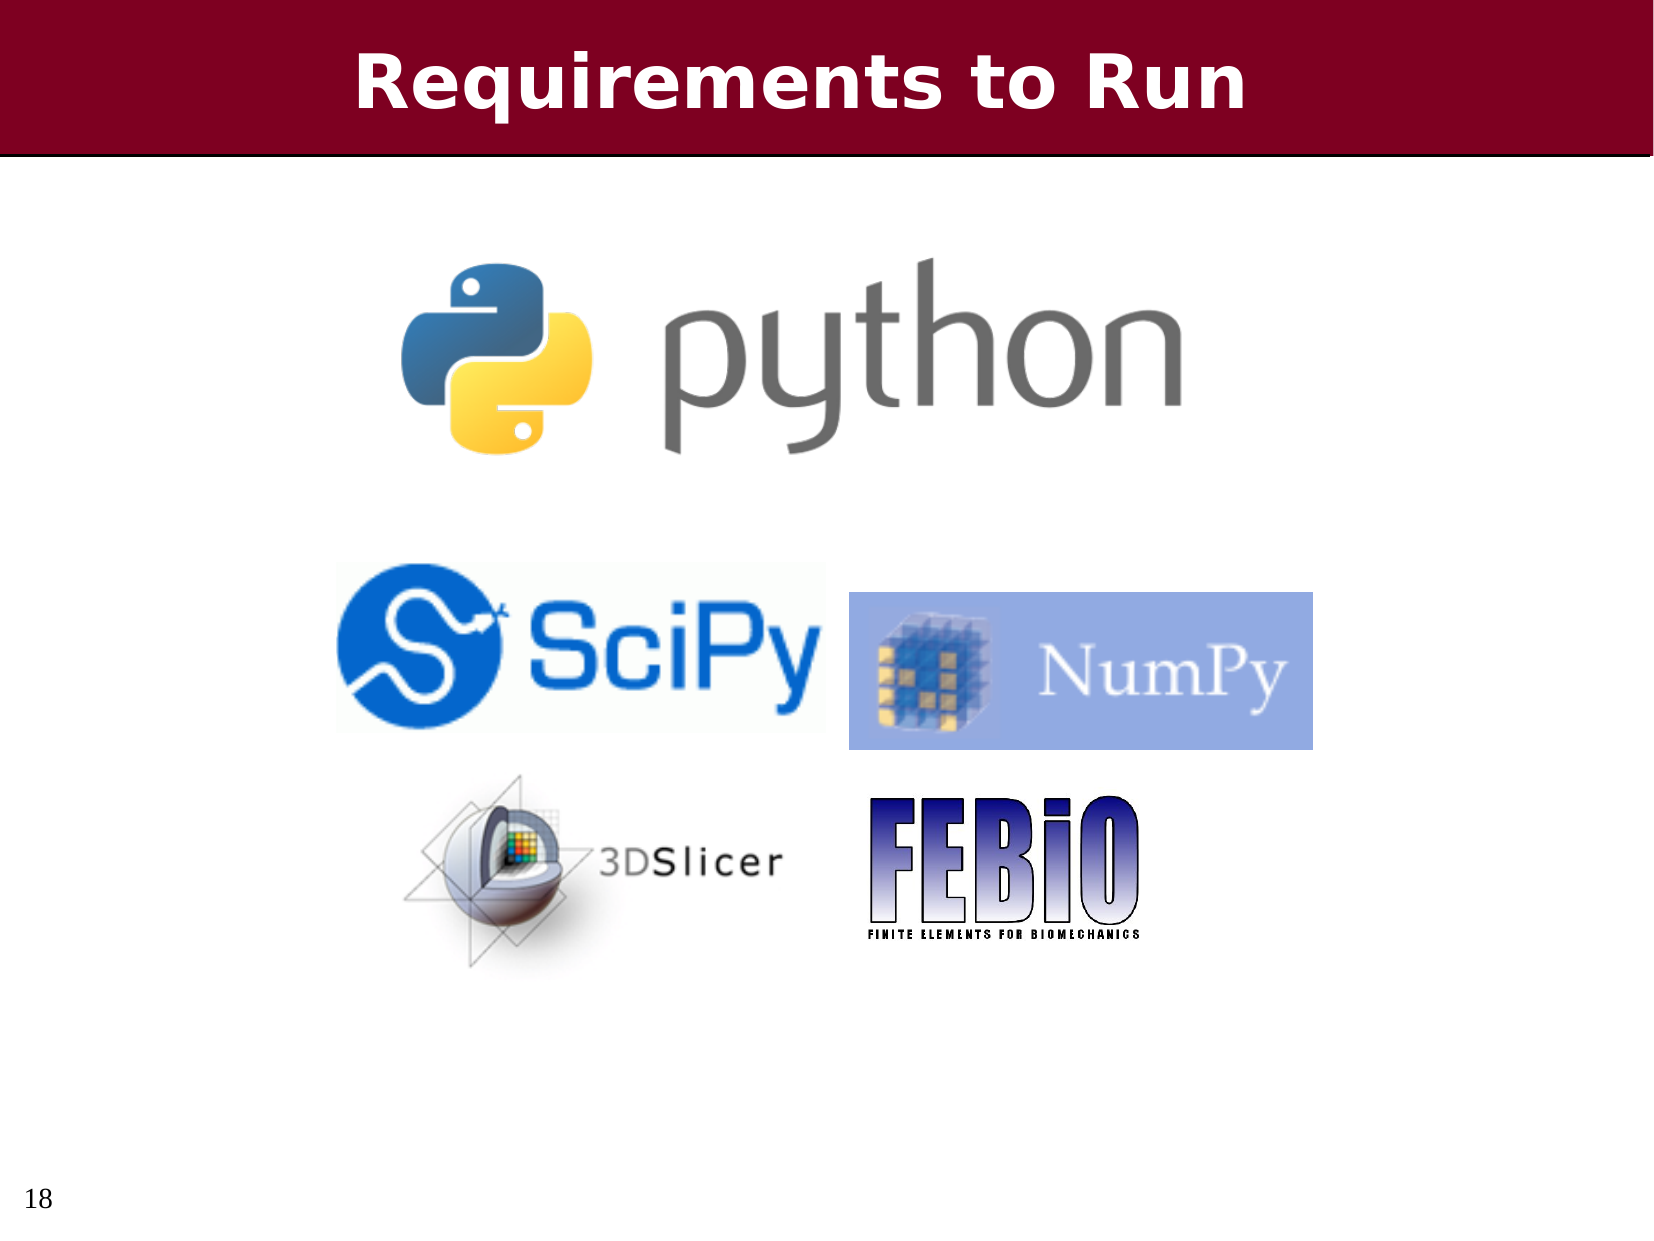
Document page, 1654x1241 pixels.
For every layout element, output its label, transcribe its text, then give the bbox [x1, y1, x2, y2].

picture [390, 749, 788, 1013]
picture [844, 787, 1163, 969]
text_box Requirements to Run [0, 31, 1651, 134]
text_box [0, 0, 1654, 156]
picture [336, 153, 1313, 751]
